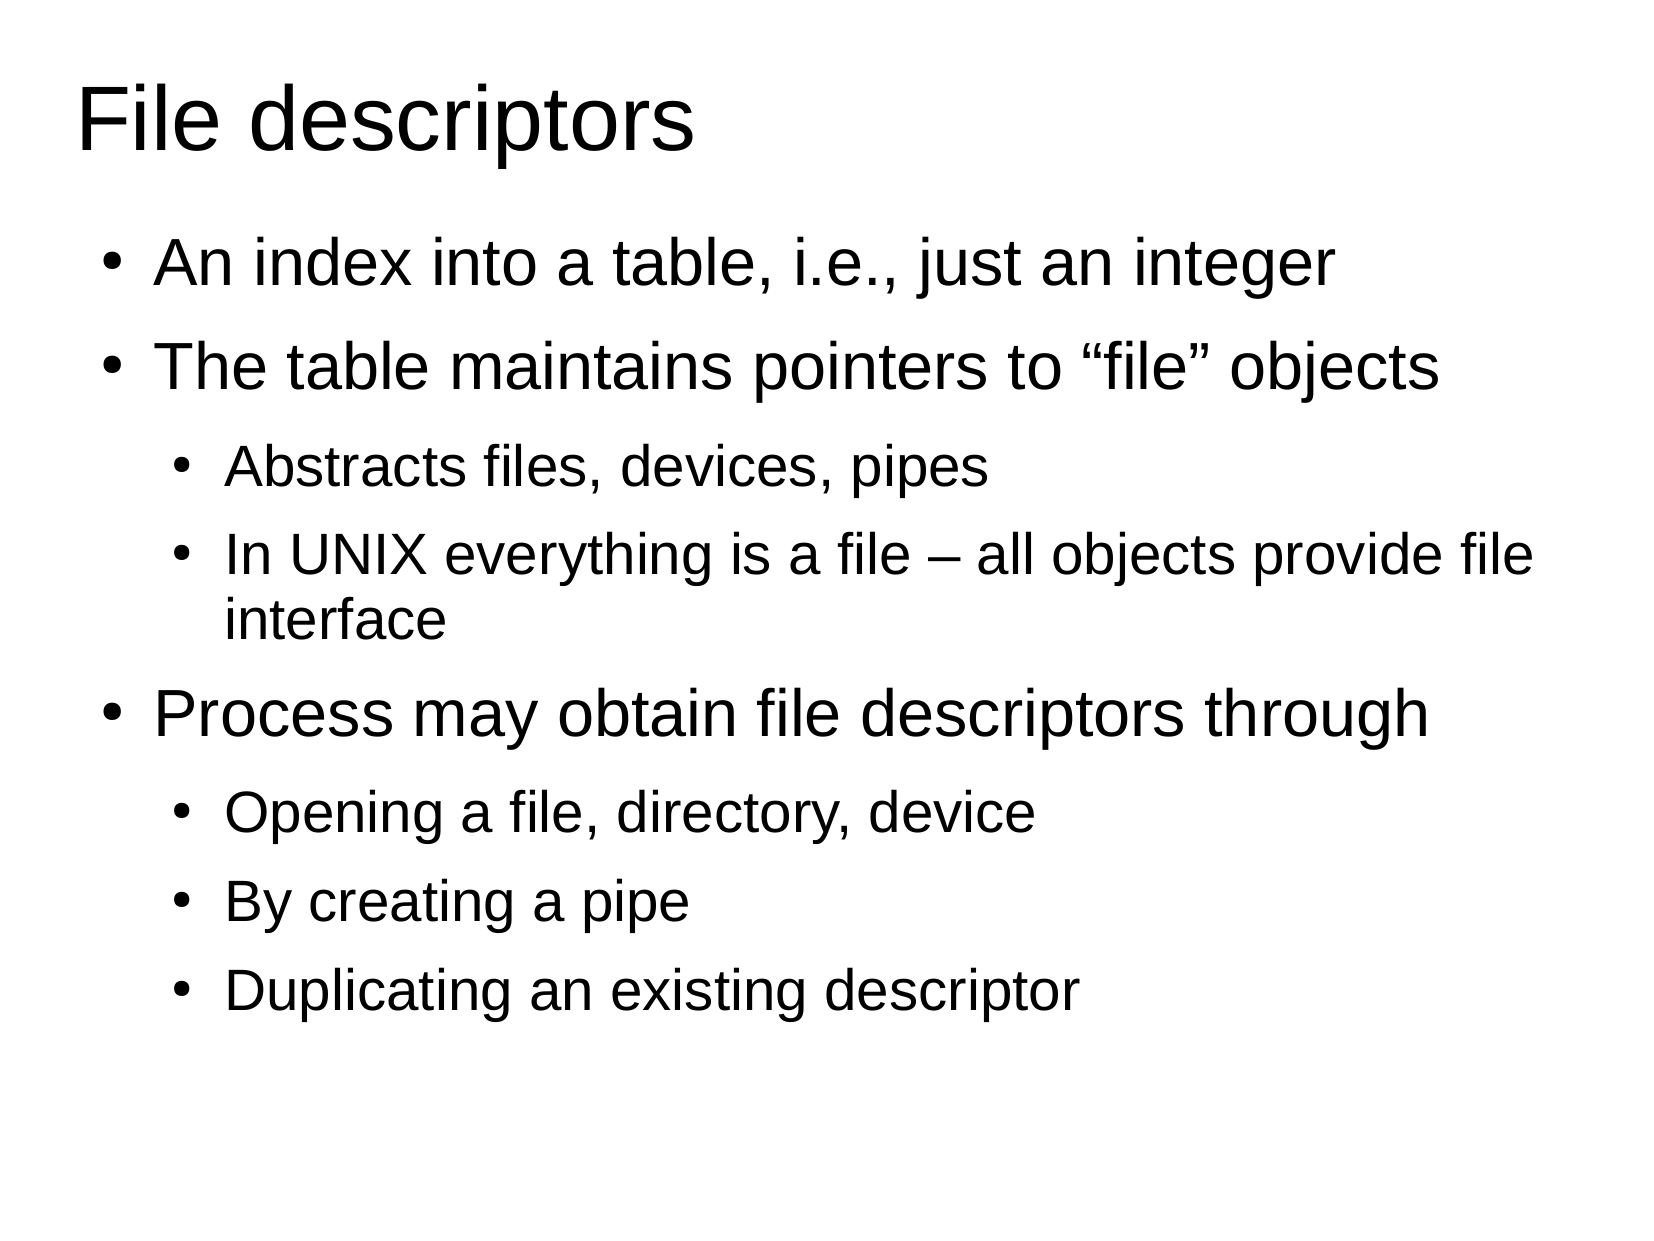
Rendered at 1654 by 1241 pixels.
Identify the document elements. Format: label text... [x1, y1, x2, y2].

list An index into a table, i.e., just an integer The table maintains pointers to “file” objects Abstracts files, devices, pipes In UNIX everything is a file – all objects provide file interface Process may obtain file descriptors through Opening a file, directory, device By creating a pipe Duplicating an existing descriptor [82, 225, 1571, 1163]
title File descriptors [75, 49, 1538, 188]
